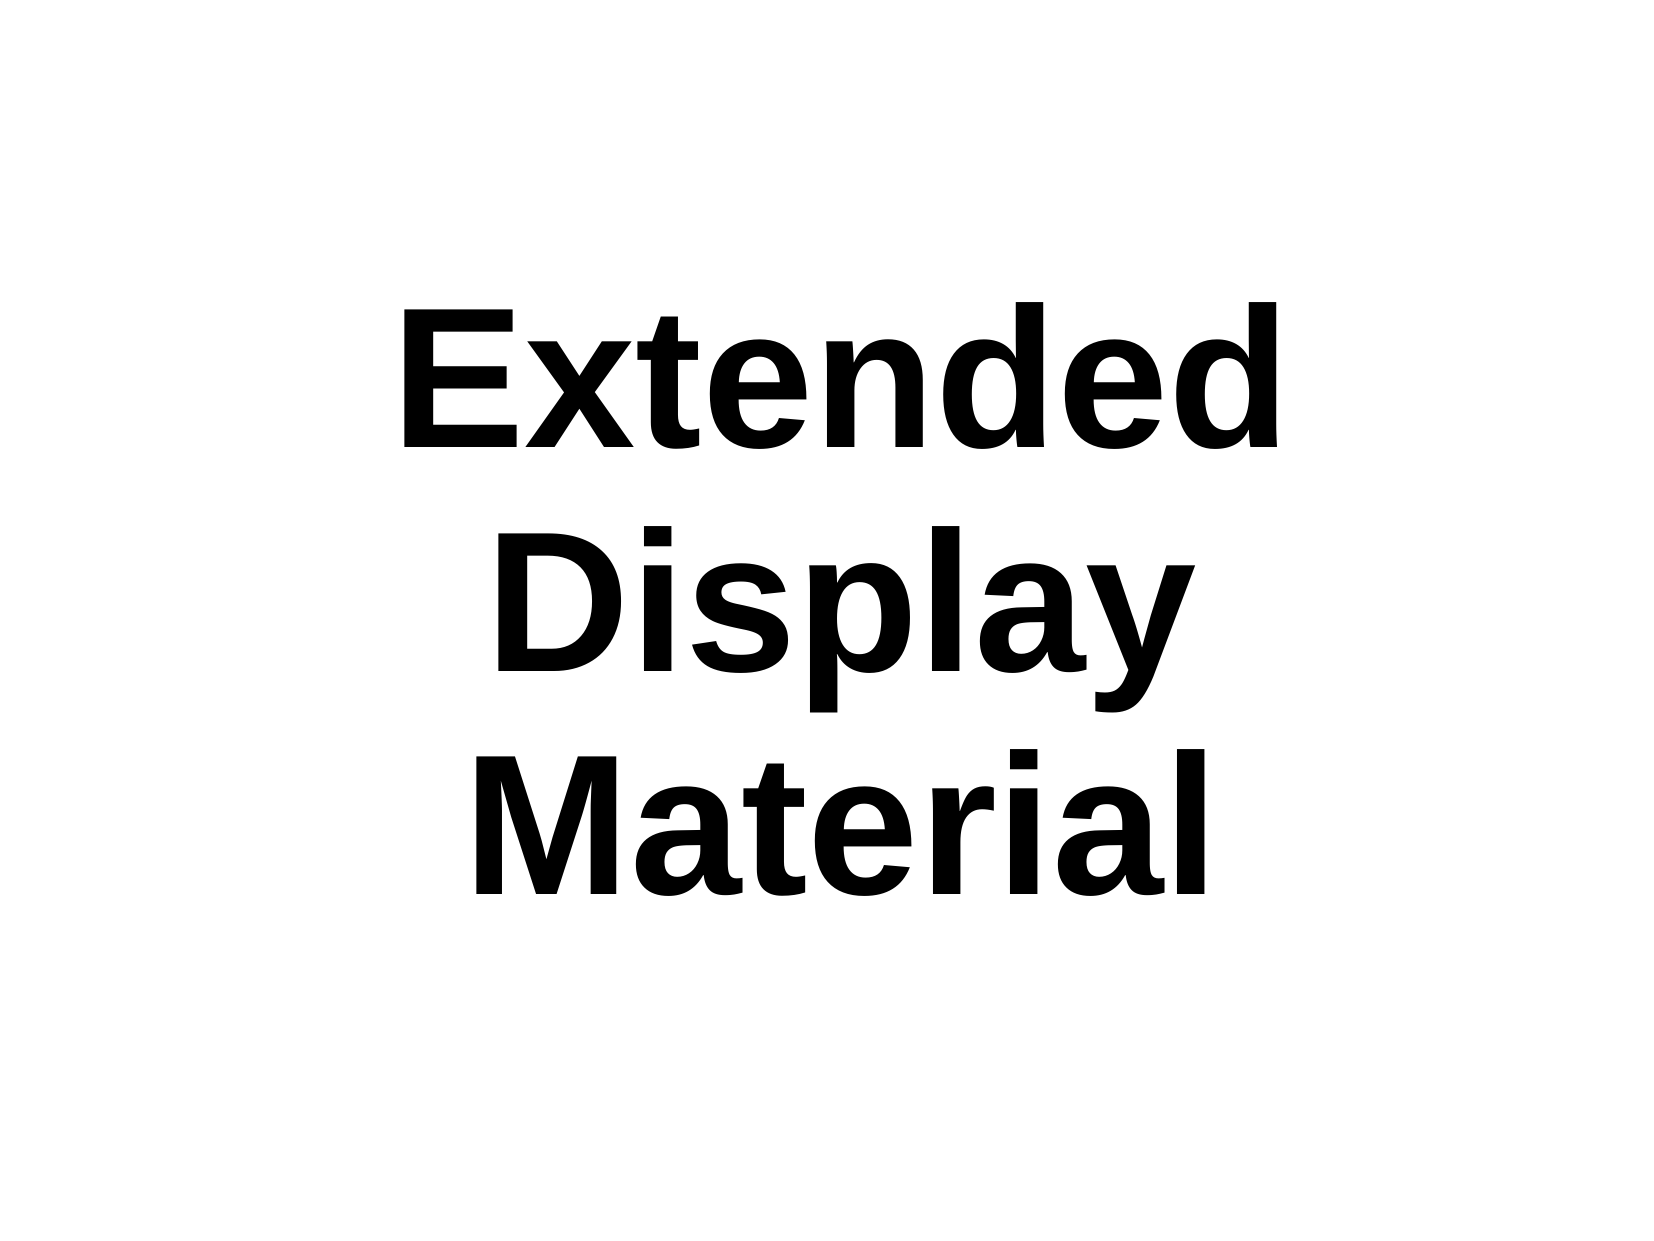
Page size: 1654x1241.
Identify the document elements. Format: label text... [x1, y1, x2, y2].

text_box Extended Display Material [88, 259, 1595, 945]
